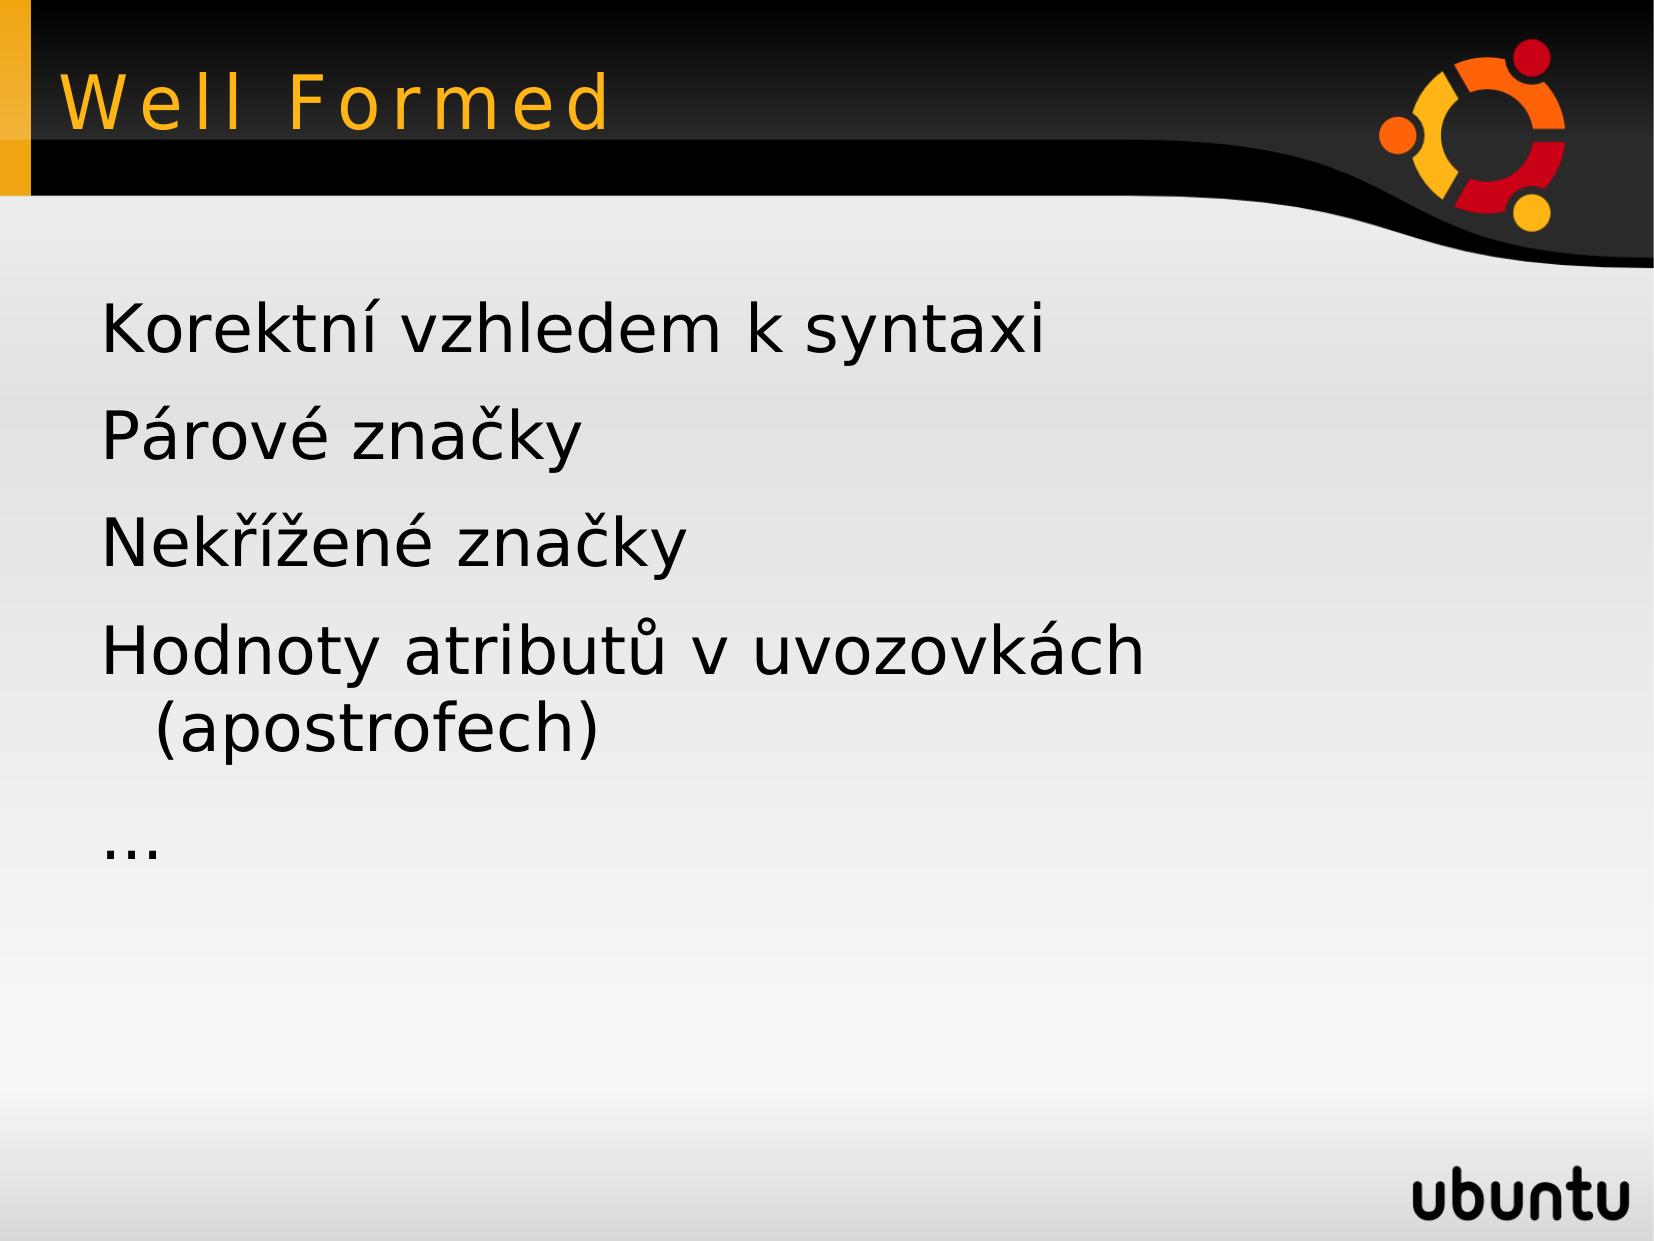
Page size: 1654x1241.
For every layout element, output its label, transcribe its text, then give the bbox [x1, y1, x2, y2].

list Korektní vzhledem k syntaxi Párové značky Nekřížené značky Hodnoty atributů v uvozovkách (apostrofech) ... [82, 290, 1571, 1109]
title Well Formed [59, 29, 1270, 178]
picture [0, 0, 1654, 1241]
